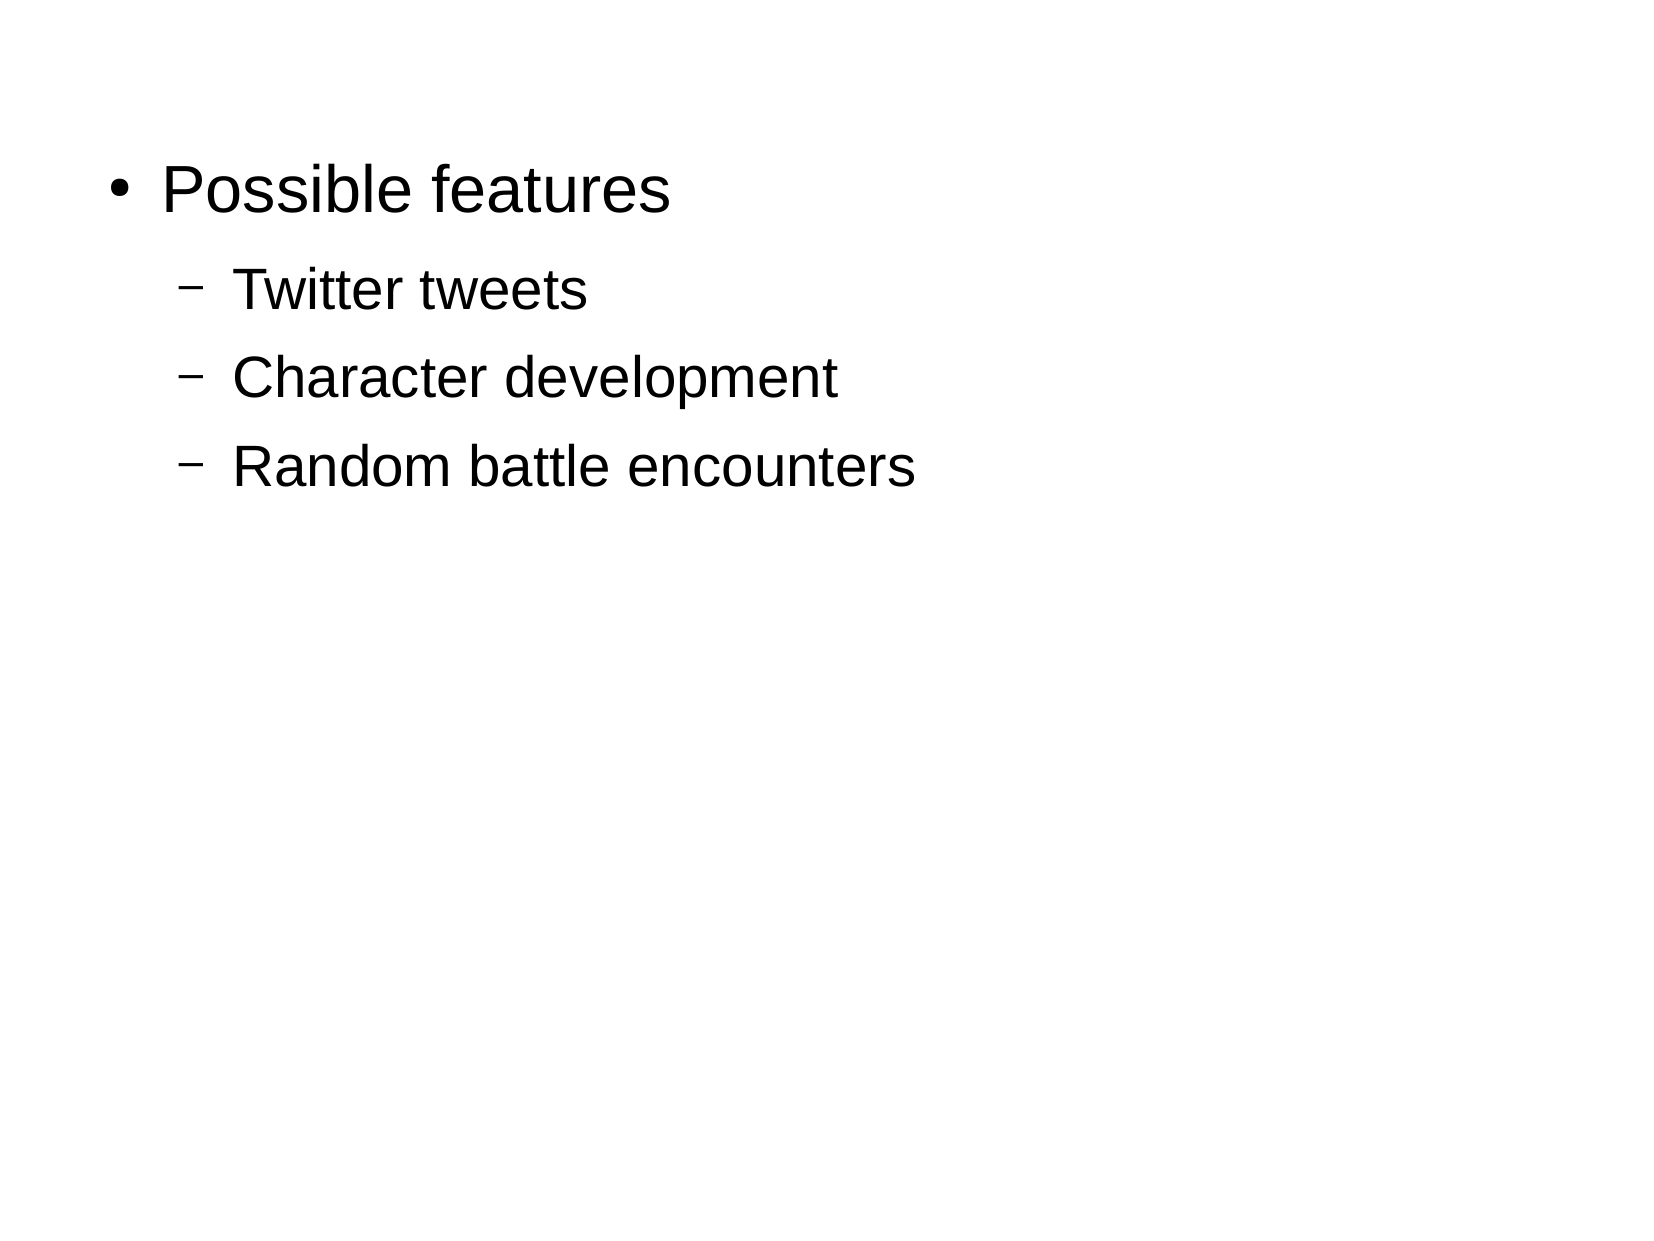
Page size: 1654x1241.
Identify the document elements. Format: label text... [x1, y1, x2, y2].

list Possible features Twitter tweets Character development Random battle encounters [90, 152, 1546, 872]
